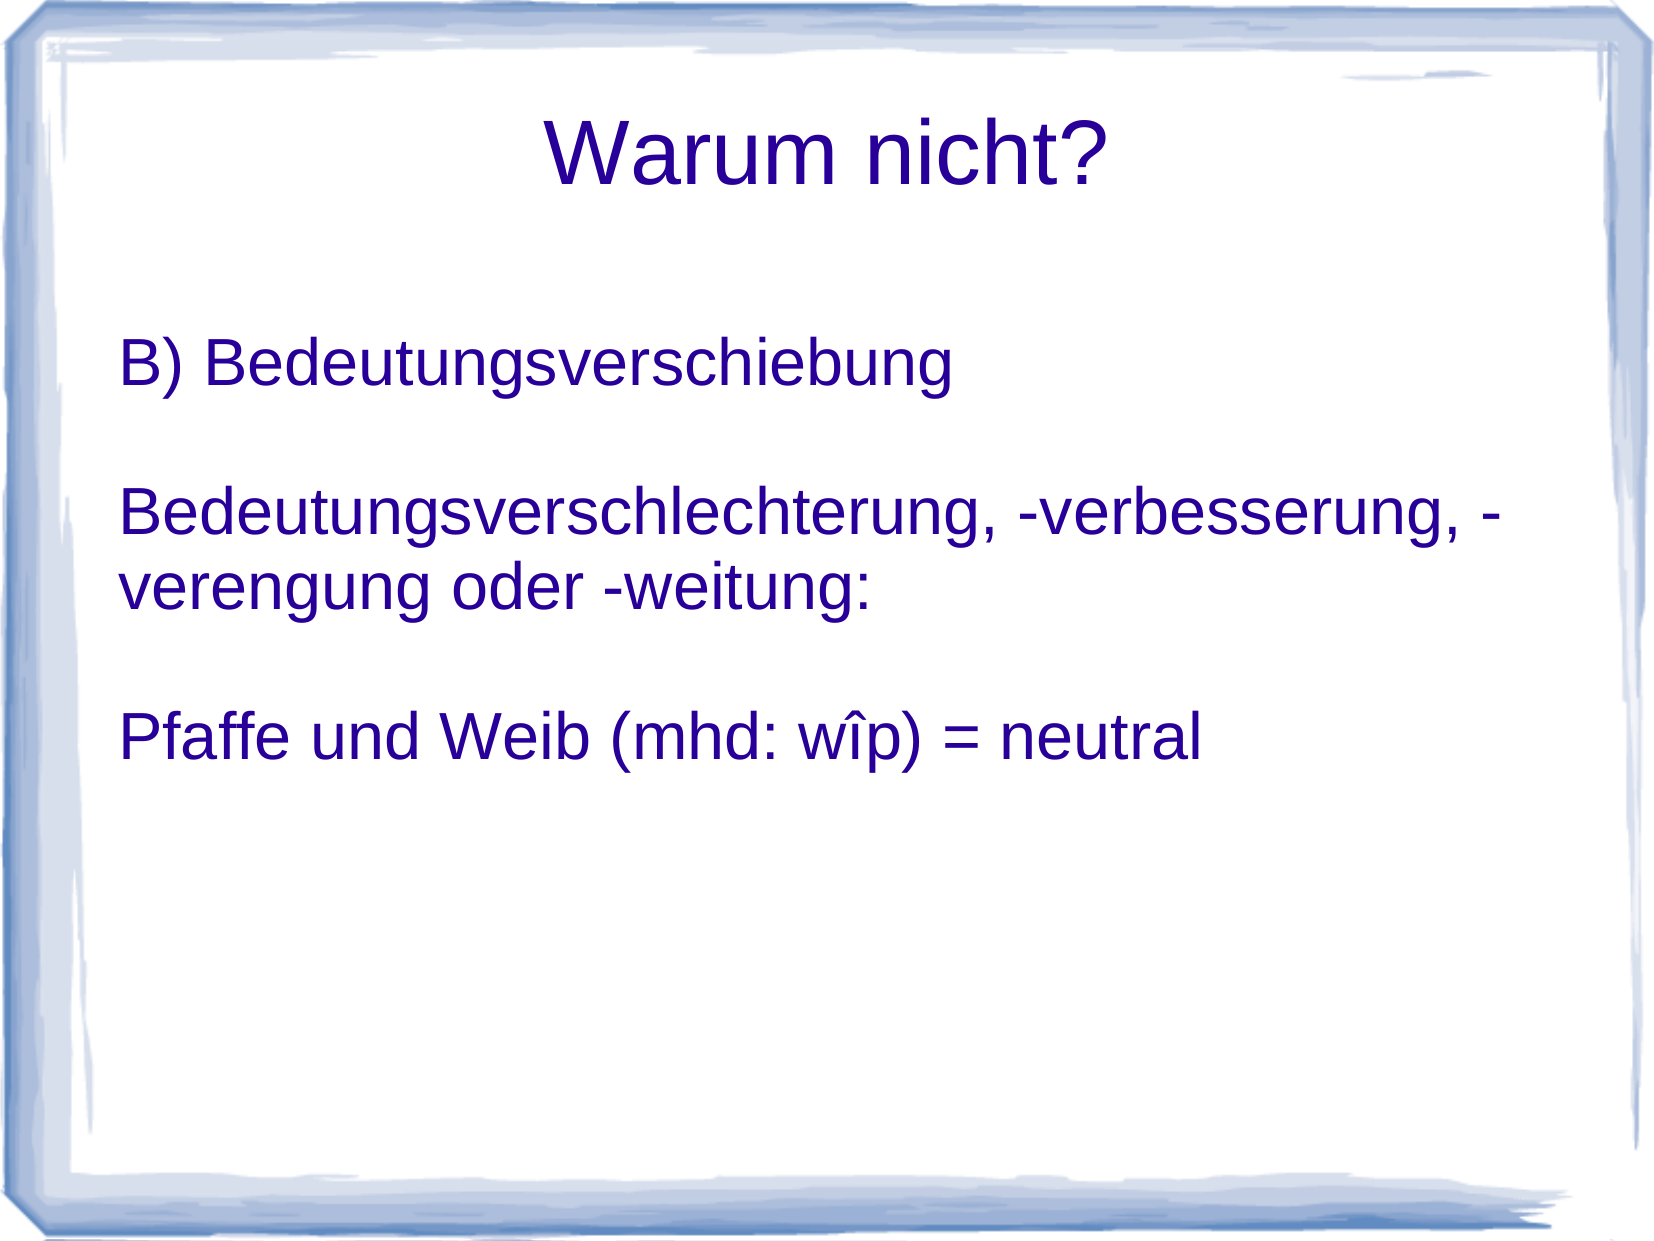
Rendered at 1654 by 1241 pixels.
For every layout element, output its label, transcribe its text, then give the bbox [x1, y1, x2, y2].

picture [0, 0, 1654, 1241]
subtitle B) Bedeutungsverschiebung Bedeutungsverschlechterung, -verbesserung, -verengung oder -weitung: Pfaffe und Weib (mhd: wîp) = neutral [118, 324, 1571, 1004]
title Warum nicht? [82, 49, 1571, 257]
